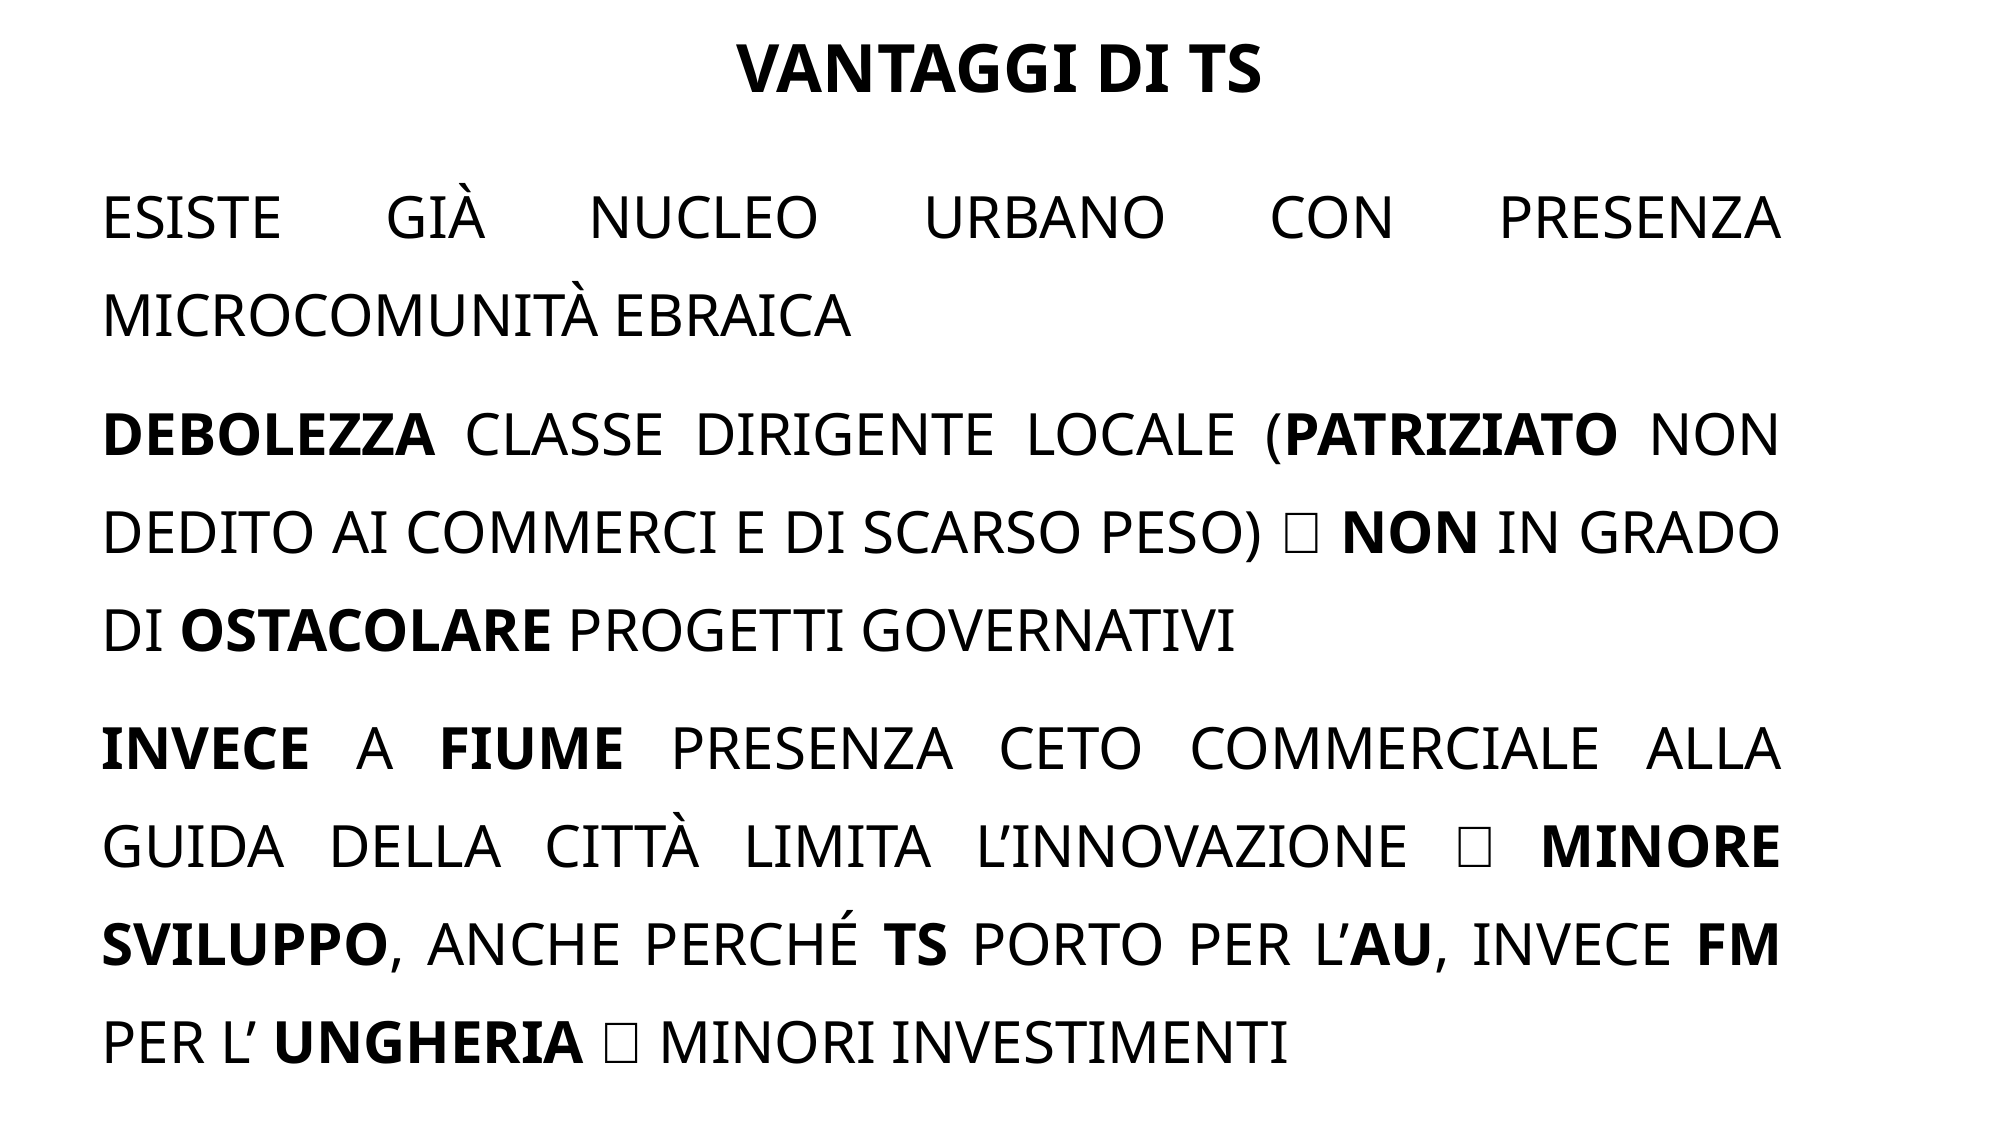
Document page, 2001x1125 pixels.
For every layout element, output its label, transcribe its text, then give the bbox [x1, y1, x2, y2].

title VANTAGGI DI TS [137, 24, 1863, 118]
list ESISTE GIÀ NUCLEO URBANO CON PRESENZA MICROCOMUNITÀ EBRAICA DEBOLEZZA CLASSE DIRIGENTE LOCALE (PATRIZIATO NON DEDITO AI COMMERCI E DI SCARSO PESO)  NON IN GRADO DI OSTACOLARE PROGETTI GOVERNATIVI INVECE A FIUME PRESENZA CETO COMMERCIALE ALLA GUIDA DELLA CITTÀ LIMITA L’INNOVAZIONE  MINORE SVILUPPO, ANCHE PERCHÉ TS PORTO PER L’AU, INVECE FM PER L’ UNGHERIA  MINORI INVESTIMENTI [86, 145, 1812, 1101]
